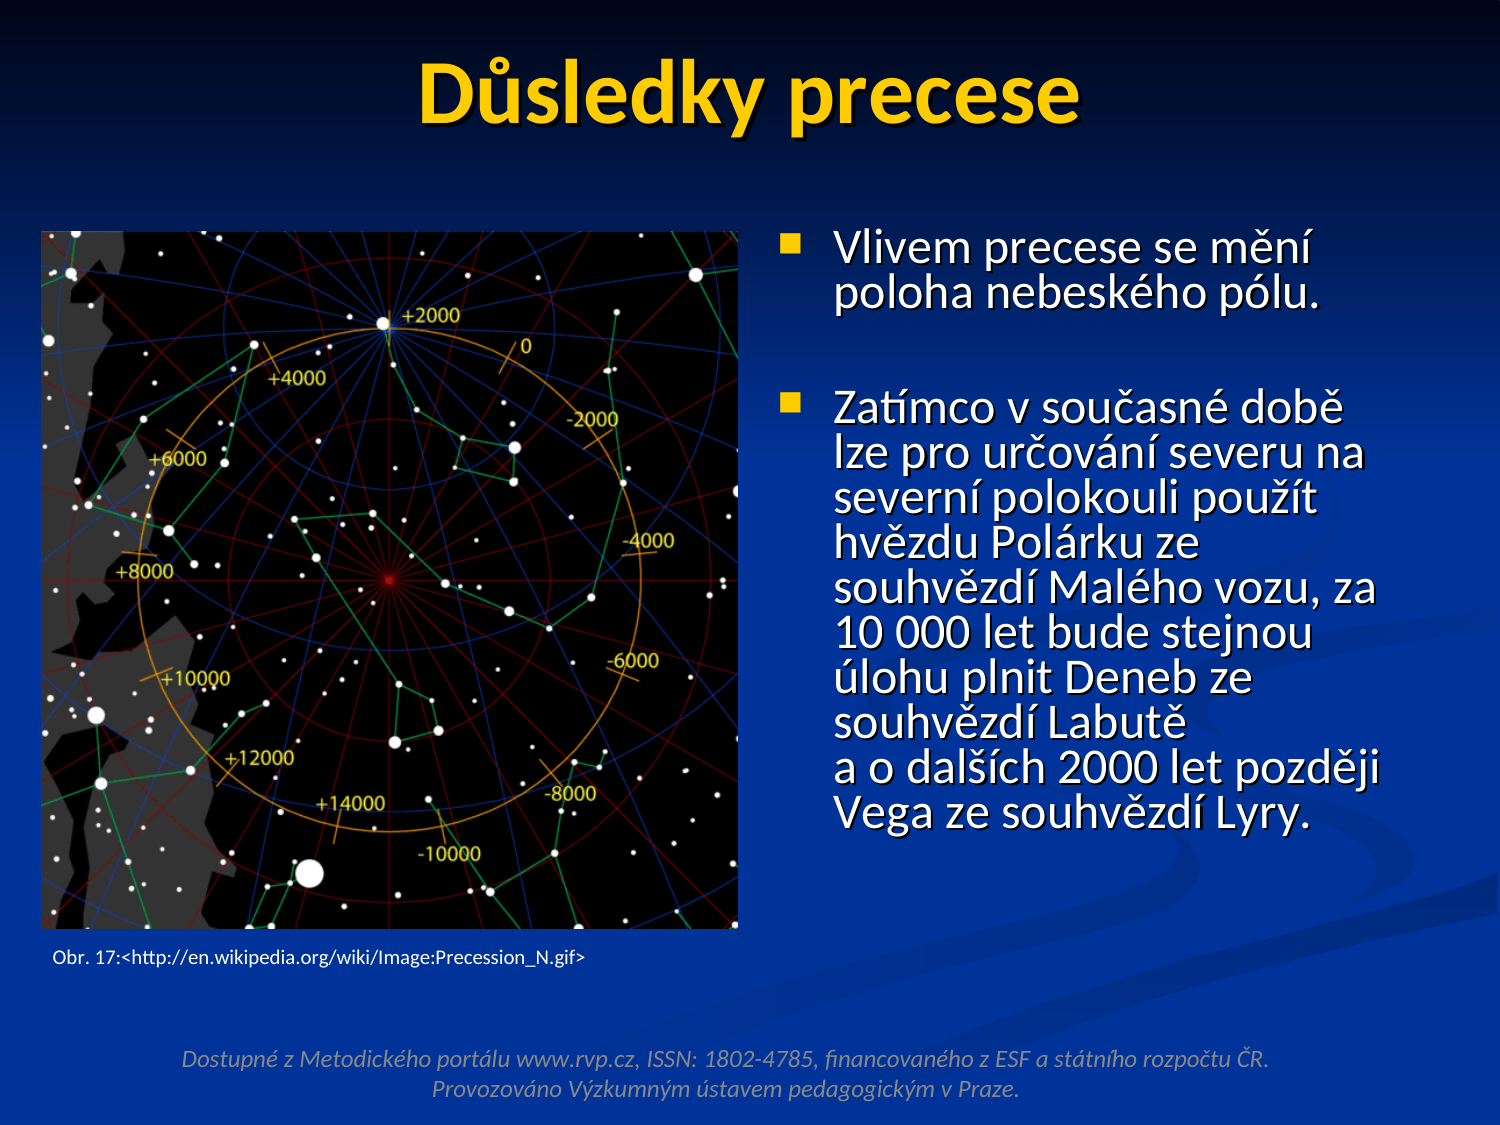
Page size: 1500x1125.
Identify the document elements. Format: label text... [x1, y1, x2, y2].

picture [41, 231, 738, 929]
text_box Obr. 17:<http://en.wikipedia.org/wiki/Image:Precession_N.gif> [37, 935, 727, 977]
list Vlivem precese se mění poloha nebeského pólu. Zatímco v současné době lze pro určování severu na severní polokouli použít hvězdu Polárku ze souhvězdí Malého vozu, za 10 000 let bude stejnou úlohu plnit Deneb ze souhvězdí Labutě a o dalších 2000 let později Vega ze souhvězdí Lyry. [762, 220, 1426, 980]
title Důsledky precese [75, 7, 1426, 195]
text_box Dostupné z Metodického portálu www.rvp.cz, ISSN: 1802-4785, financovaného z ESF a státního rozpočtu ČR. Provozováno Výzkumným ústavem pedagogickým v Praze. [105, 1042, 1348, 1103]
